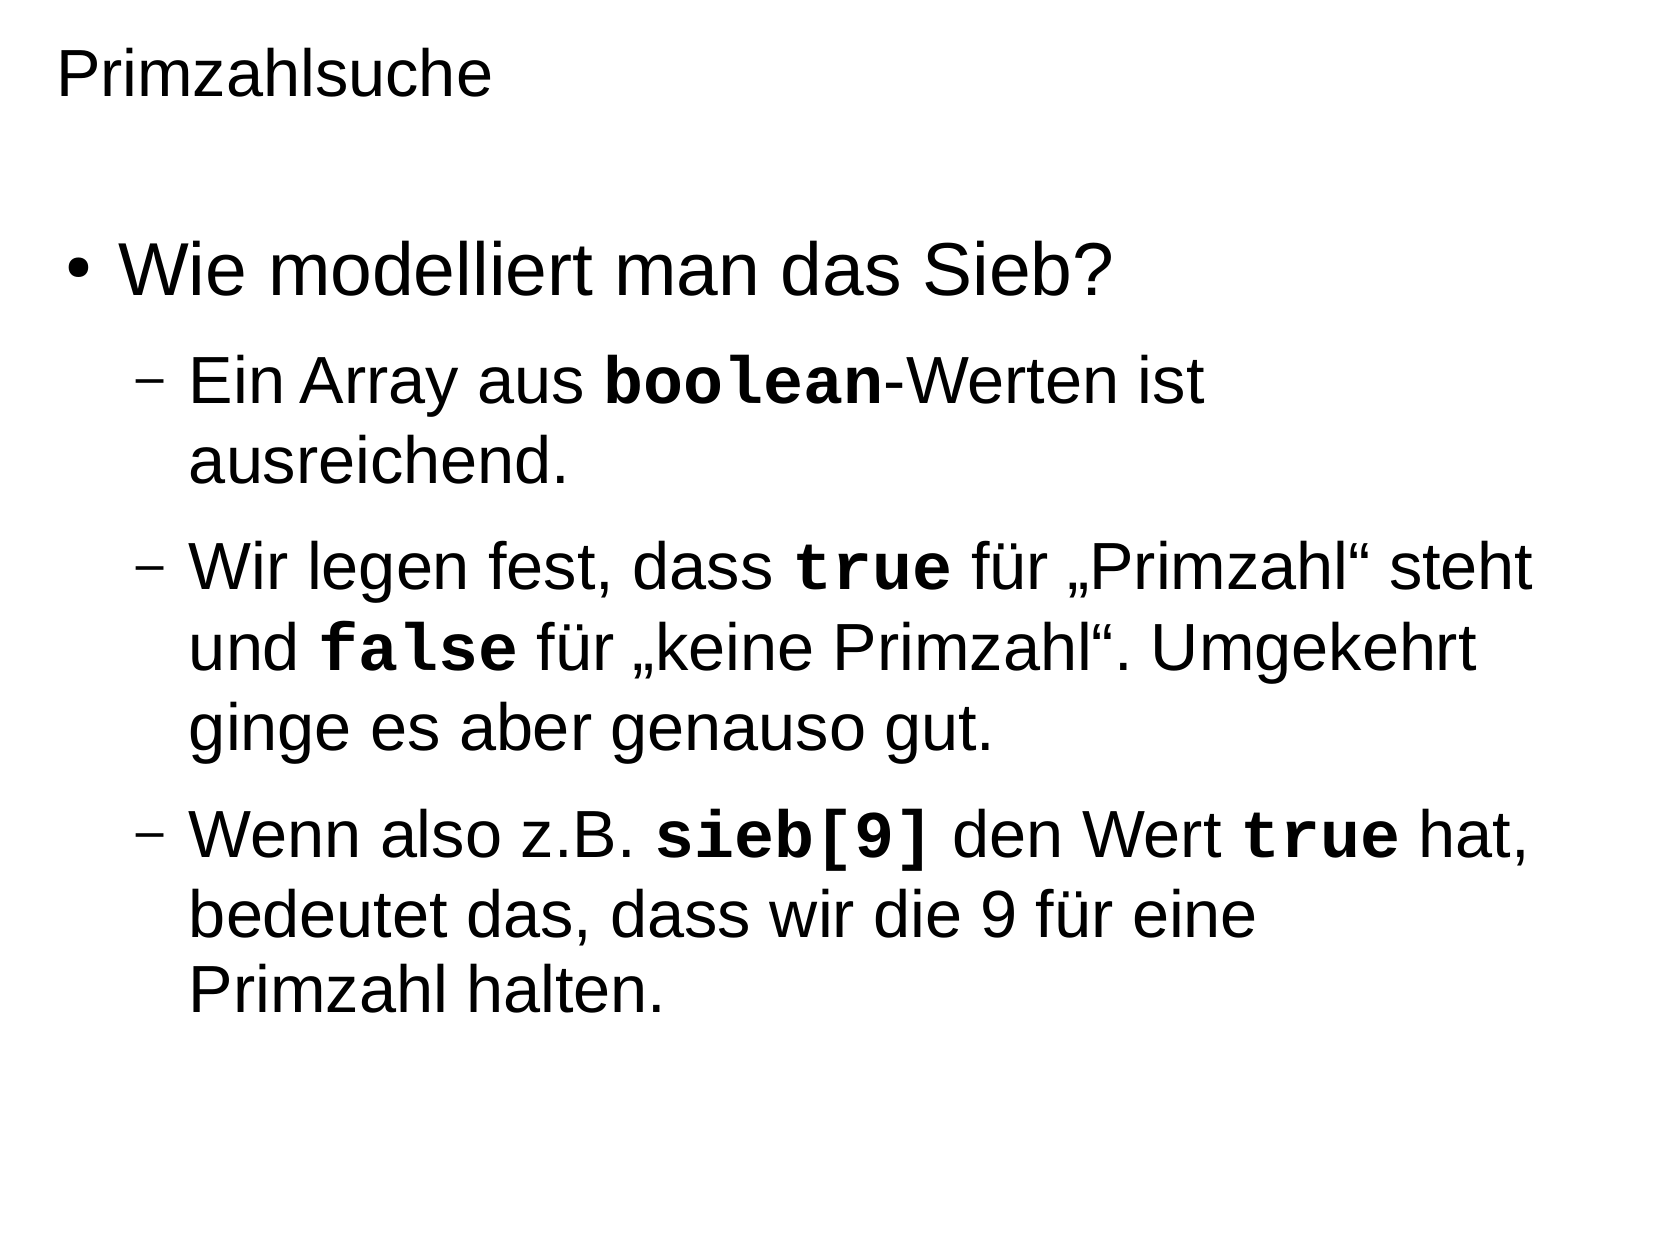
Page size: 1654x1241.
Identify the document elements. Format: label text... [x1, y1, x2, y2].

list Wie modelliert man das Sieb? Ein Array aus boolean-Werten ist ausreichend. Wir legen fest, dass true für „Primzahl“ steht und false für „keine Primzahl“. Umgekehrt ginge es aber genauso gut. Wenn also z.B. sieb[9] den Wert true hat, bedeutet das, dass wir die 9 für eine Primzahl halten. [47, 88, 1536, 1231]
title Primzahlsuche [56, 29, 1238, 119]
